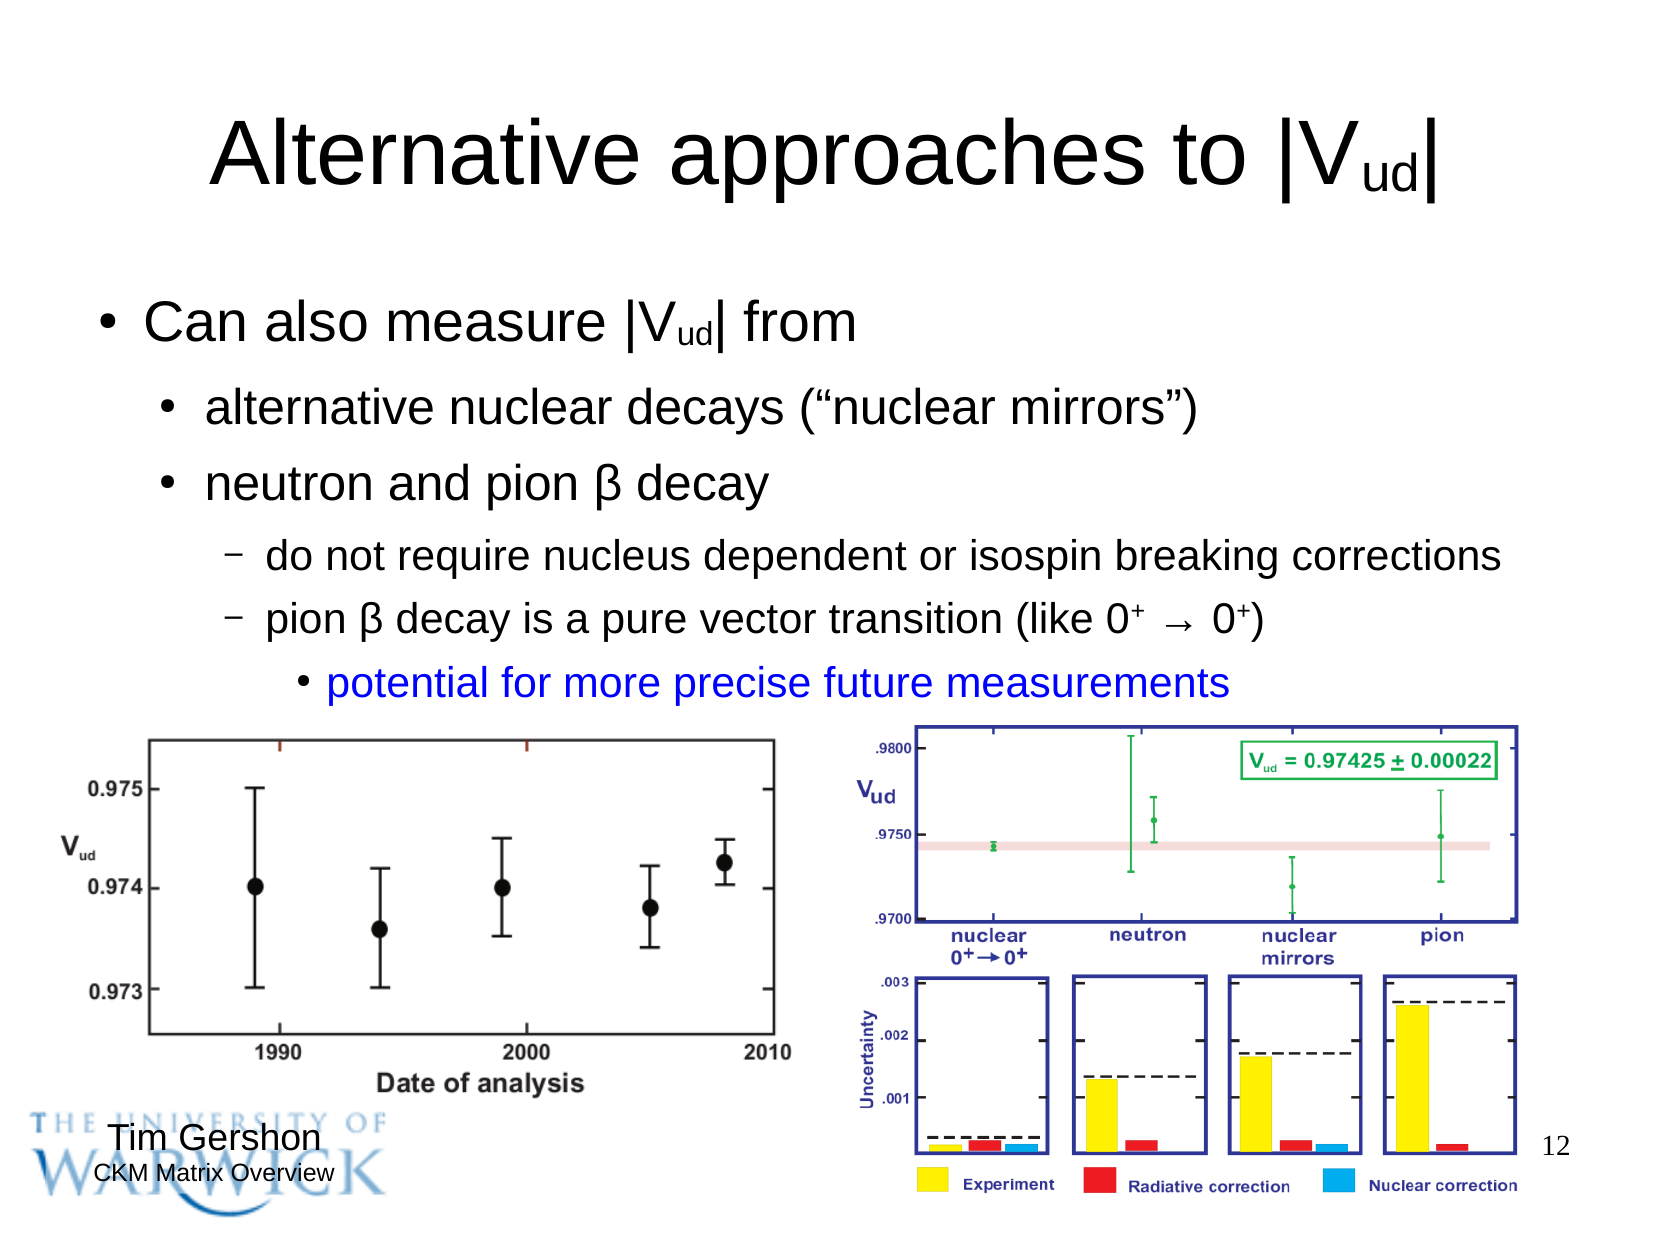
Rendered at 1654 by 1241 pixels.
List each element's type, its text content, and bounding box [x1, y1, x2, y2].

text_box Tim Gershon CKM Matrix Overview [45, 1108, 384, 1194]
picture [845, 716, 1535, 1205]
list Can also measure |Vud| from alternative nuclear decays (“nuclear mirrors”) neutron and pion β decay do not require nucleus dependent or isospin breaking corrections pion β decay is a pure vector transition (like 0+ → 0+) potential for more precise future measurements [82, 290, 1571, 709]
title Alternative approaches to |Vud| [82, 49, 1571, 257]
picture [19, 708, 821, 1232]
